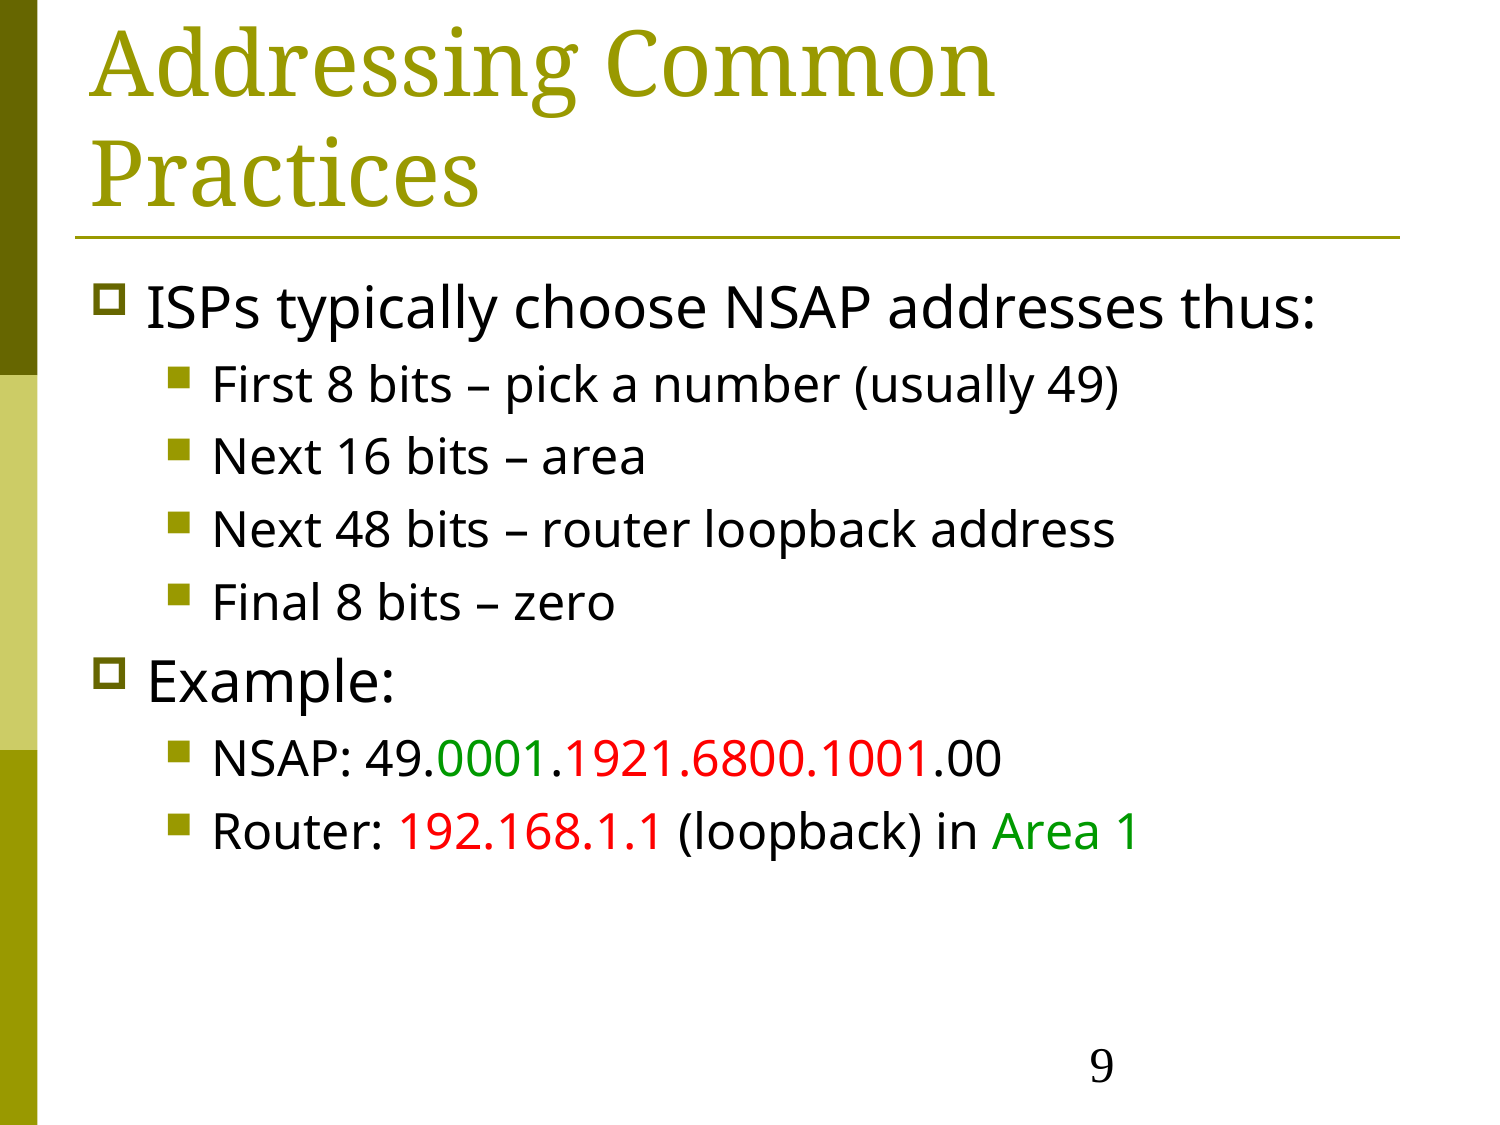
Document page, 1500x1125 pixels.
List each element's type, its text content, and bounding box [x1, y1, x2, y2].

list ISPs typically choose NSAP addresses thus: First 8 bits – pick a number (usually 49) Next 16 bits – area Next 48 bits – router loopback address Final 8 bits – zero Example: NSAP: 49.0001.1921.6800.1001.00 Router: 192.168.1.1 (loopback) in Area 1 [75, 262, 1426, 1006]
title Addressing Common Practices [75, 45, 1426, 233]
